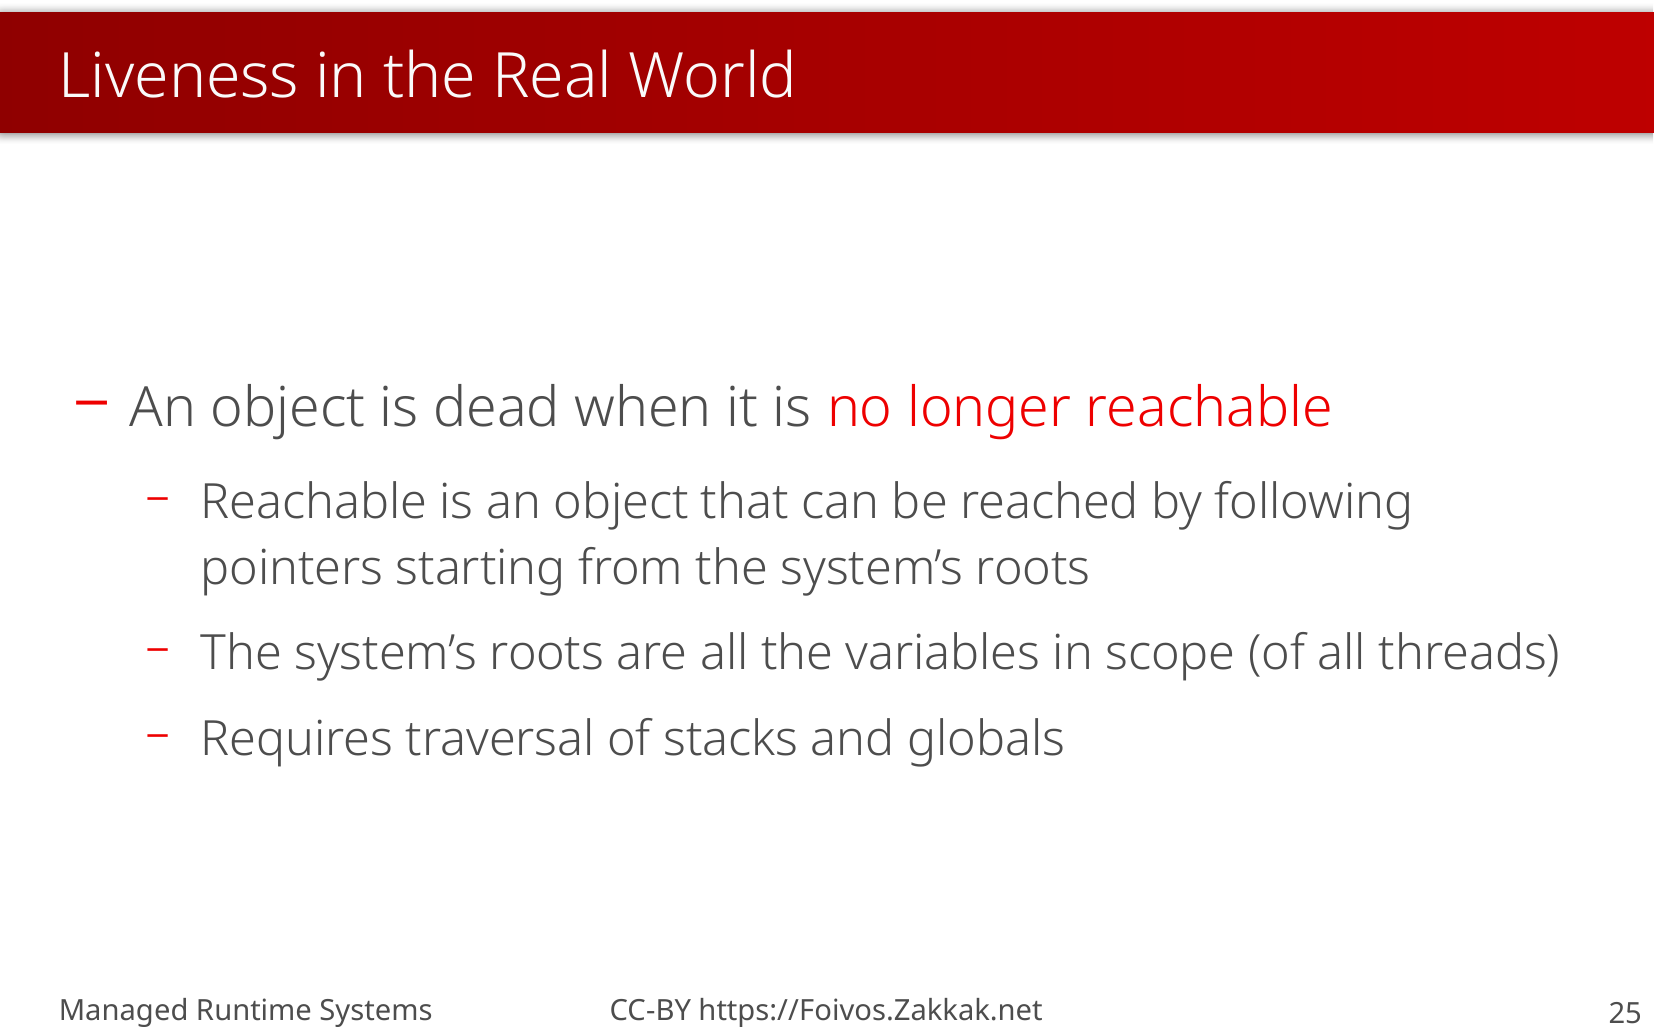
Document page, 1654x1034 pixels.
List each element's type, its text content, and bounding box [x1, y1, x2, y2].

list An object is dead when it is no longer reachable Reachable is an object that can be reached by following pointers starting from the system’s roots The system’s roots are all the variables in scope (of all threads) Requires traversal of stacks and globals [58, 176, 1594, 960]
title Liveness in the Real World [58, 7, 1329, 139]
